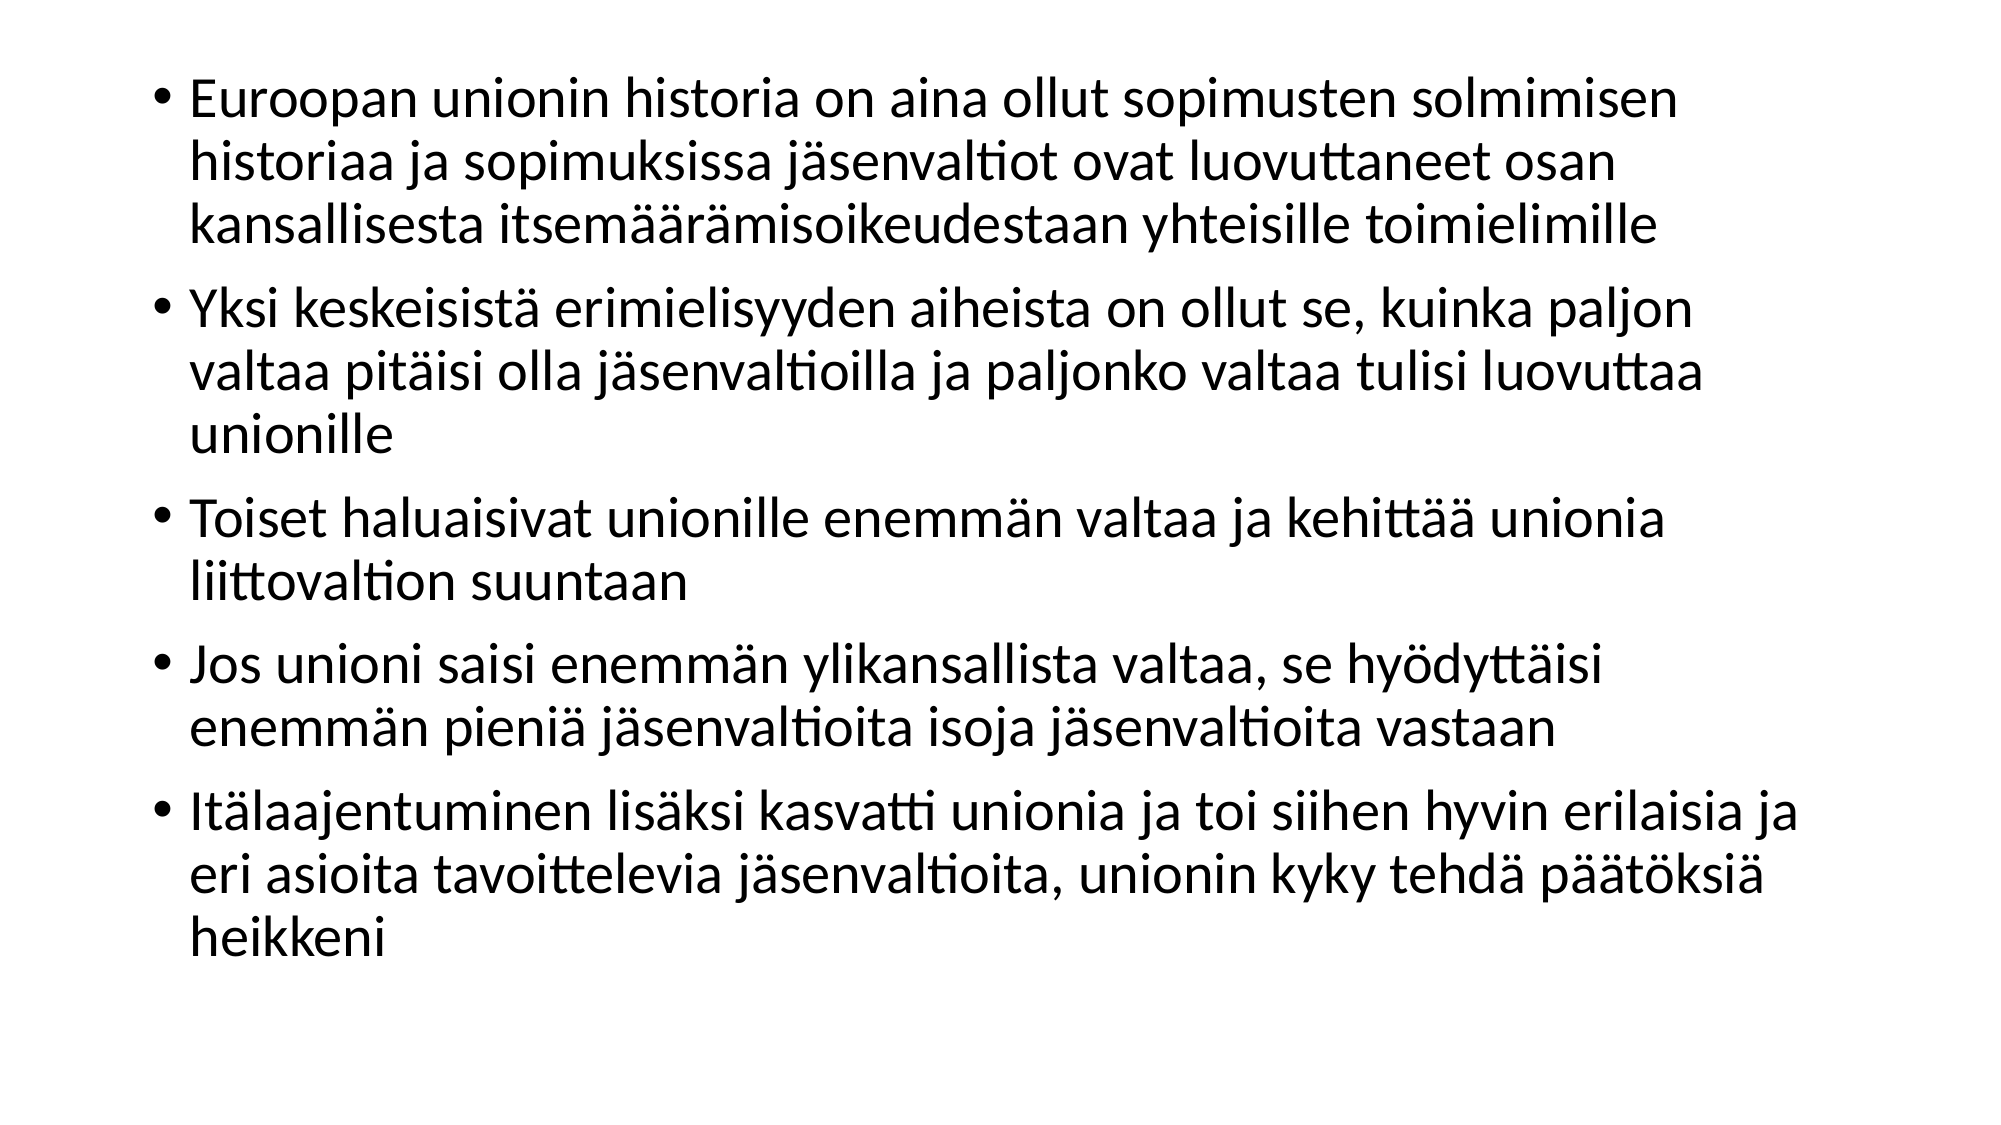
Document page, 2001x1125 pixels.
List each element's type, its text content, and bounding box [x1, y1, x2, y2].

list Euroopan unionin historia on aina ollut sopimusten solmimisen historiaa ja sopimuksissa jäsenvaltiot ovat luovuttaneet osan kansallisesta itsemäärämisoikeudestaan yhteisille toimielimille Yksi keskeisistä erimielisyyden aiheista on ollut se, kuinka paljon valtaa pitäisi olla jäsenvaltioilla ja paljonko valtaa tulisi luovuttaa unionille Toiset haluaisivat unionille enemmän valtaa ja kehittää unionia liittovaltion suuntaan Jos unioni saisi enemmän ylikansallista valtaa, se hyödyttäisi enemmän pieniä jäsenvaltioita isoja jäsenvaltioita vastaan Itälaajentuminen lisäksi kasvatti unionia ja toi siihen hyvin erilaisia ja eri asioita tavoittelevia jäsenvaltioita, unionin kyky tehdä päätöksiä heikkeni [137, 59, 1863, 1014]
